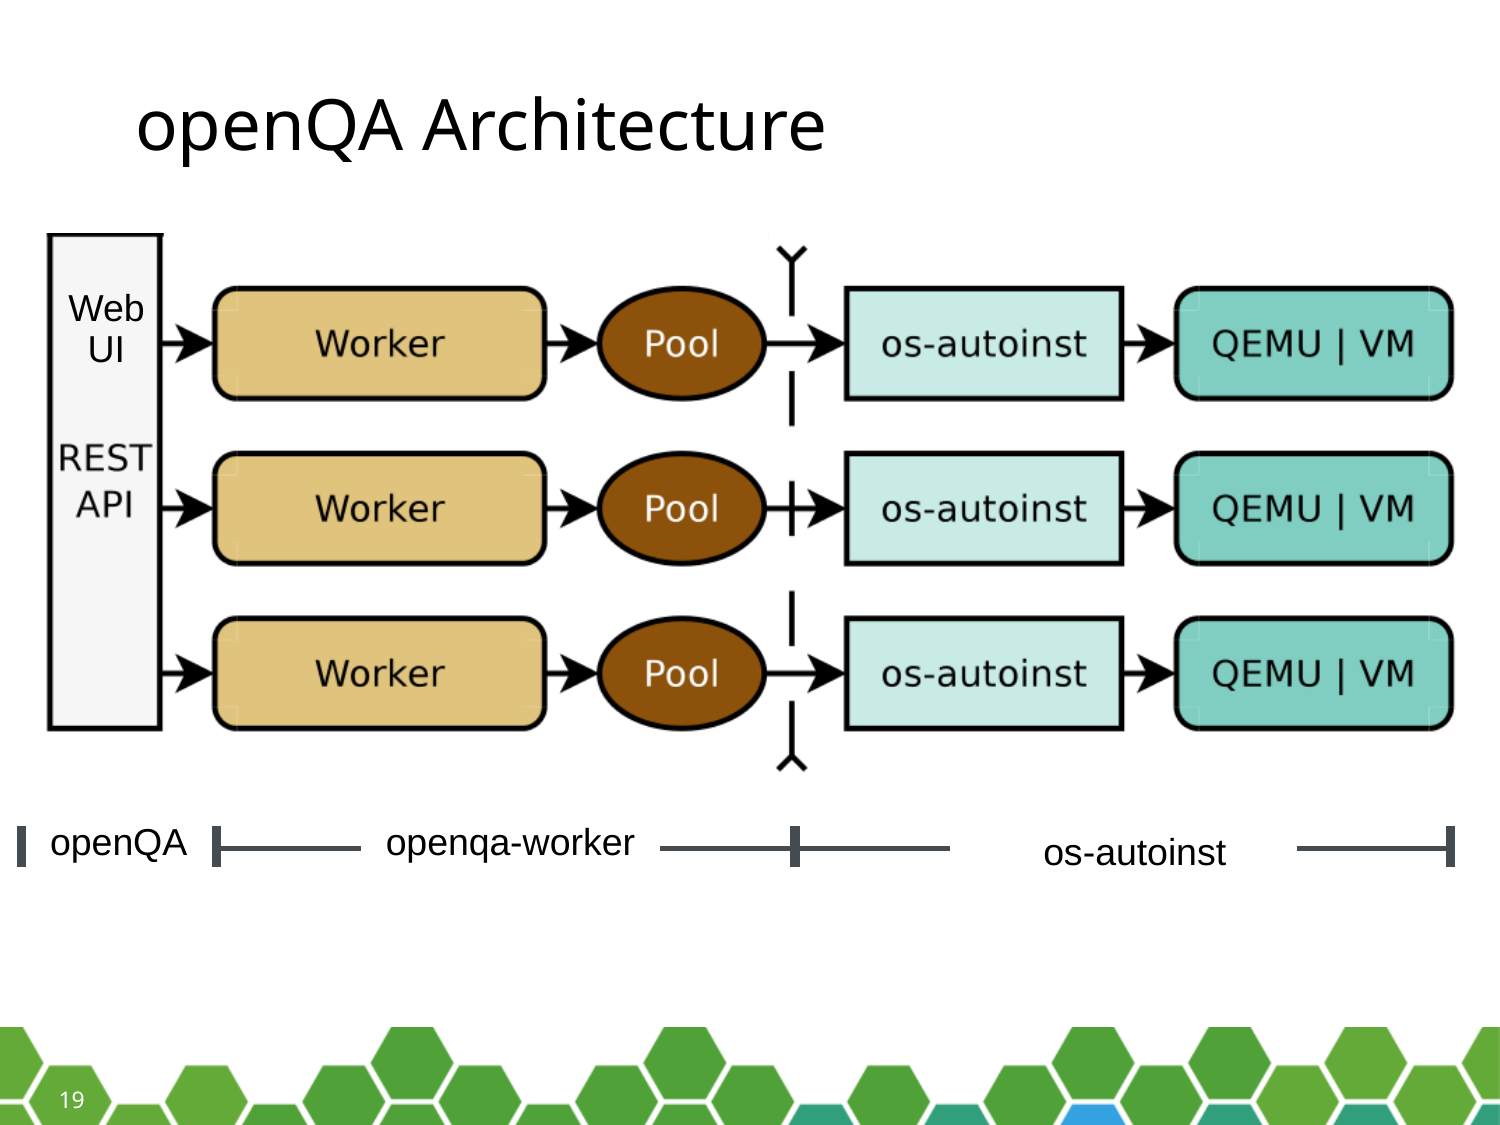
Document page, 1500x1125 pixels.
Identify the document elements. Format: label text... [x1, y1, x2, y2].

title openQA Architecture [135, 41, 1372, 204]
picture [44, 233, 1458, 814]
text_box openQA [35, 813, 203, 871]
picture [0, 1027, 1500, 1125]
text_box Web UI [53, 279, 160, 379]
text_box openqa-worker [370, 813, 650, 871]
text_box os-autoinst [1028, 824, 1242, 881]
